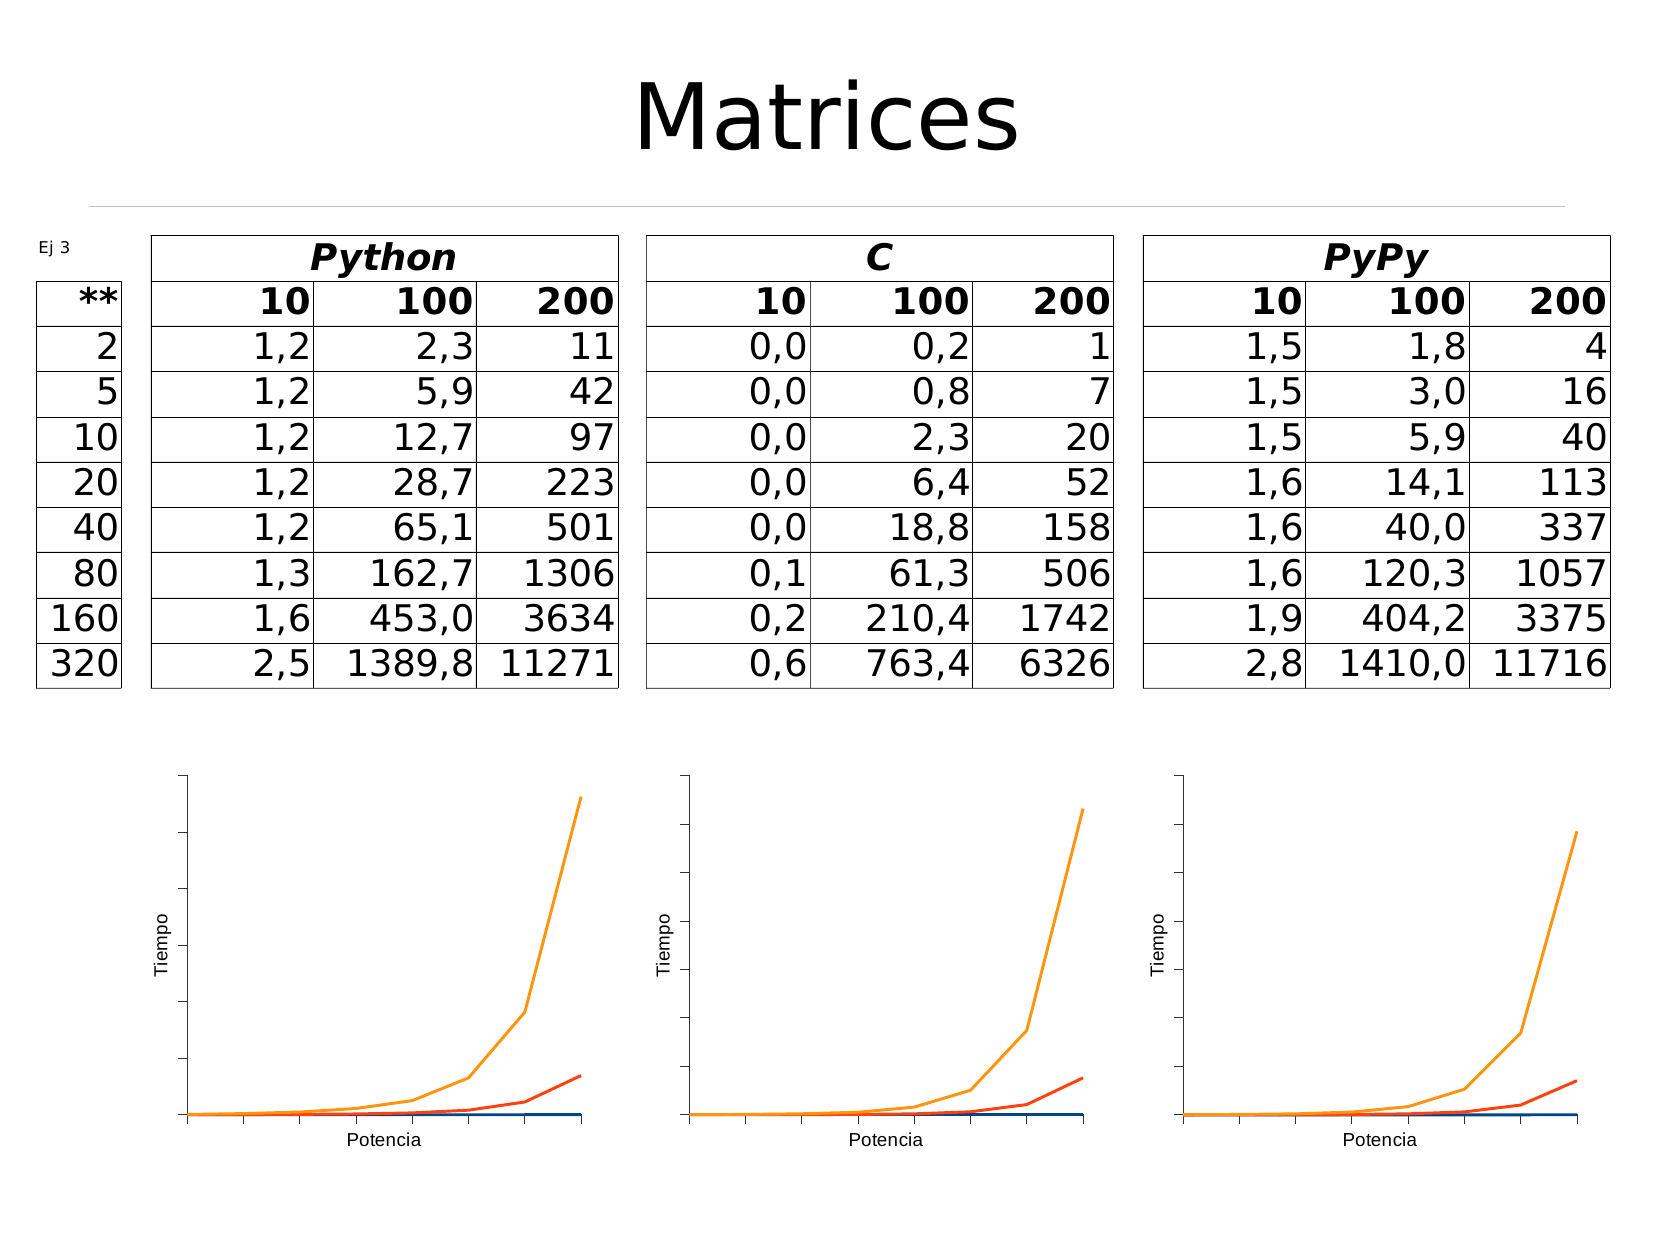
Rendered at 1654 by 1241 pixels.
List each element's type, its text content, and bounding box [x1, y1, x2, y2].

chart [36, 235, 1654, 1182]
title Matrices [88, 29, 1565, 207]
